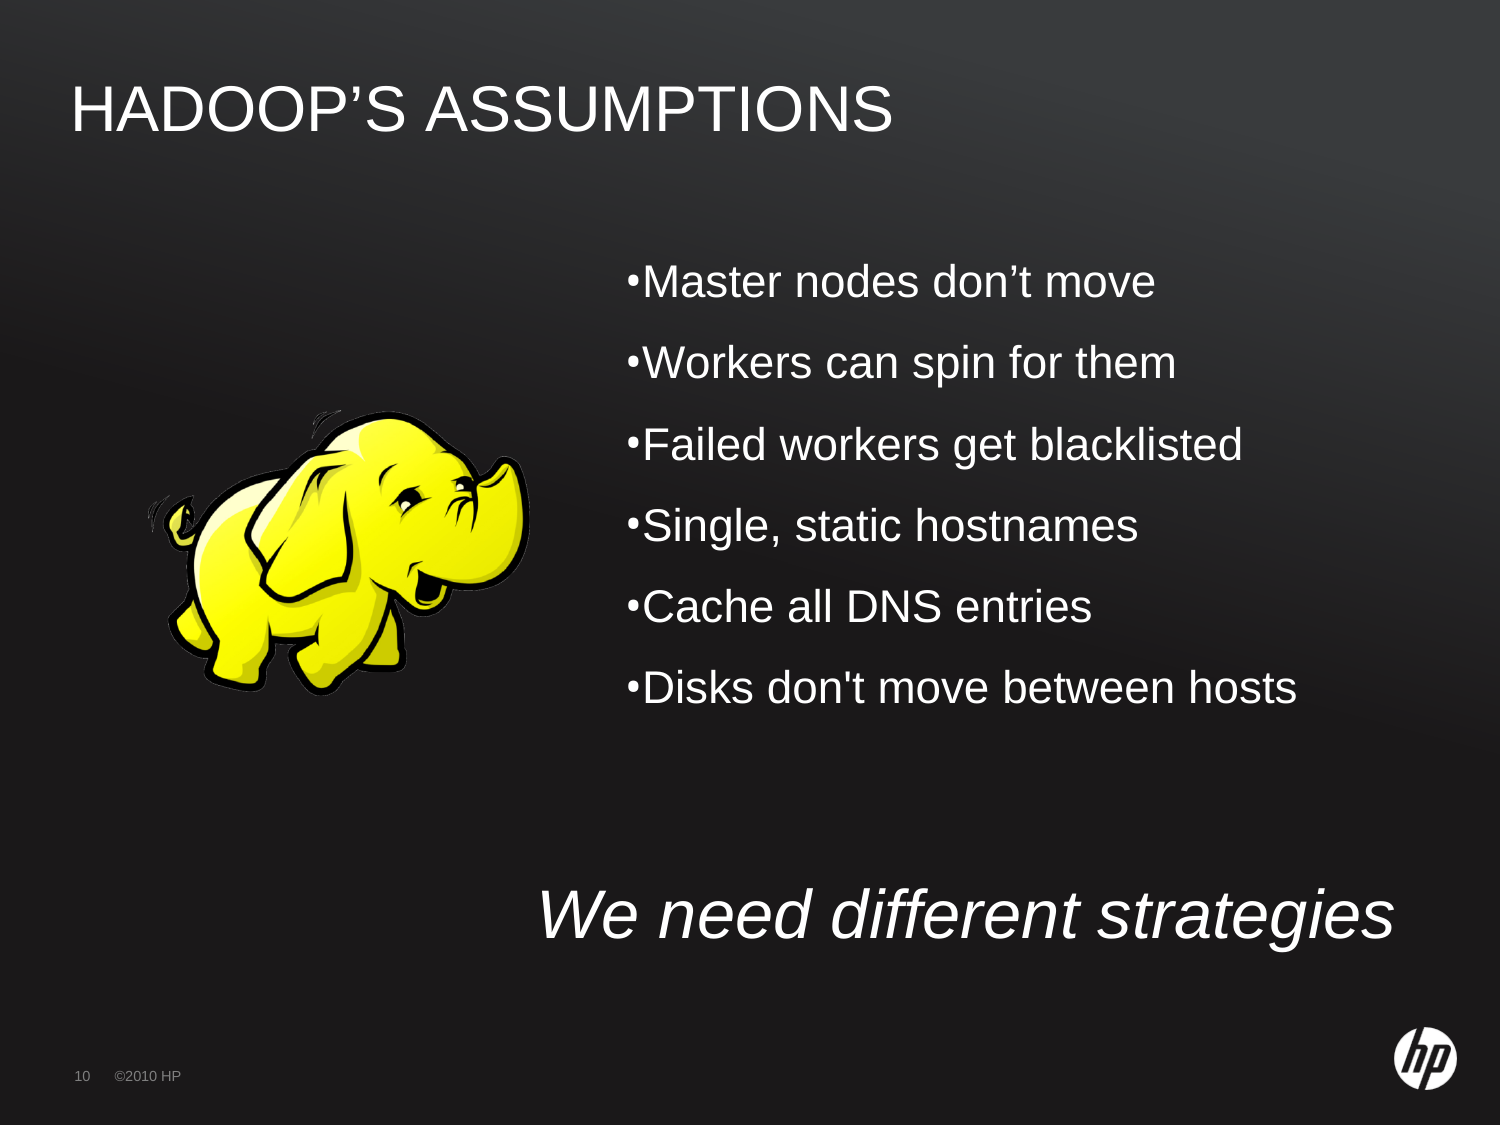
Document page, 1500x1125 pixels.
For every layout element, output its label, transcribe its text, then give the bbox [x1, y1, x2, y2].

text_box We need different strategies [522, 869, 1412, 962]
text_box Master nodes don’t move Workers can spin for them Failed workers get blacklisted Single, static hostnames Cache all DNS entries Disks don't move between hosts [610, 238, 1460, 863]
text_box HADOOP’S ASSUMPTIONS [55, 68, 1430, 153]
picture [0, 0, 1500, 1125]
